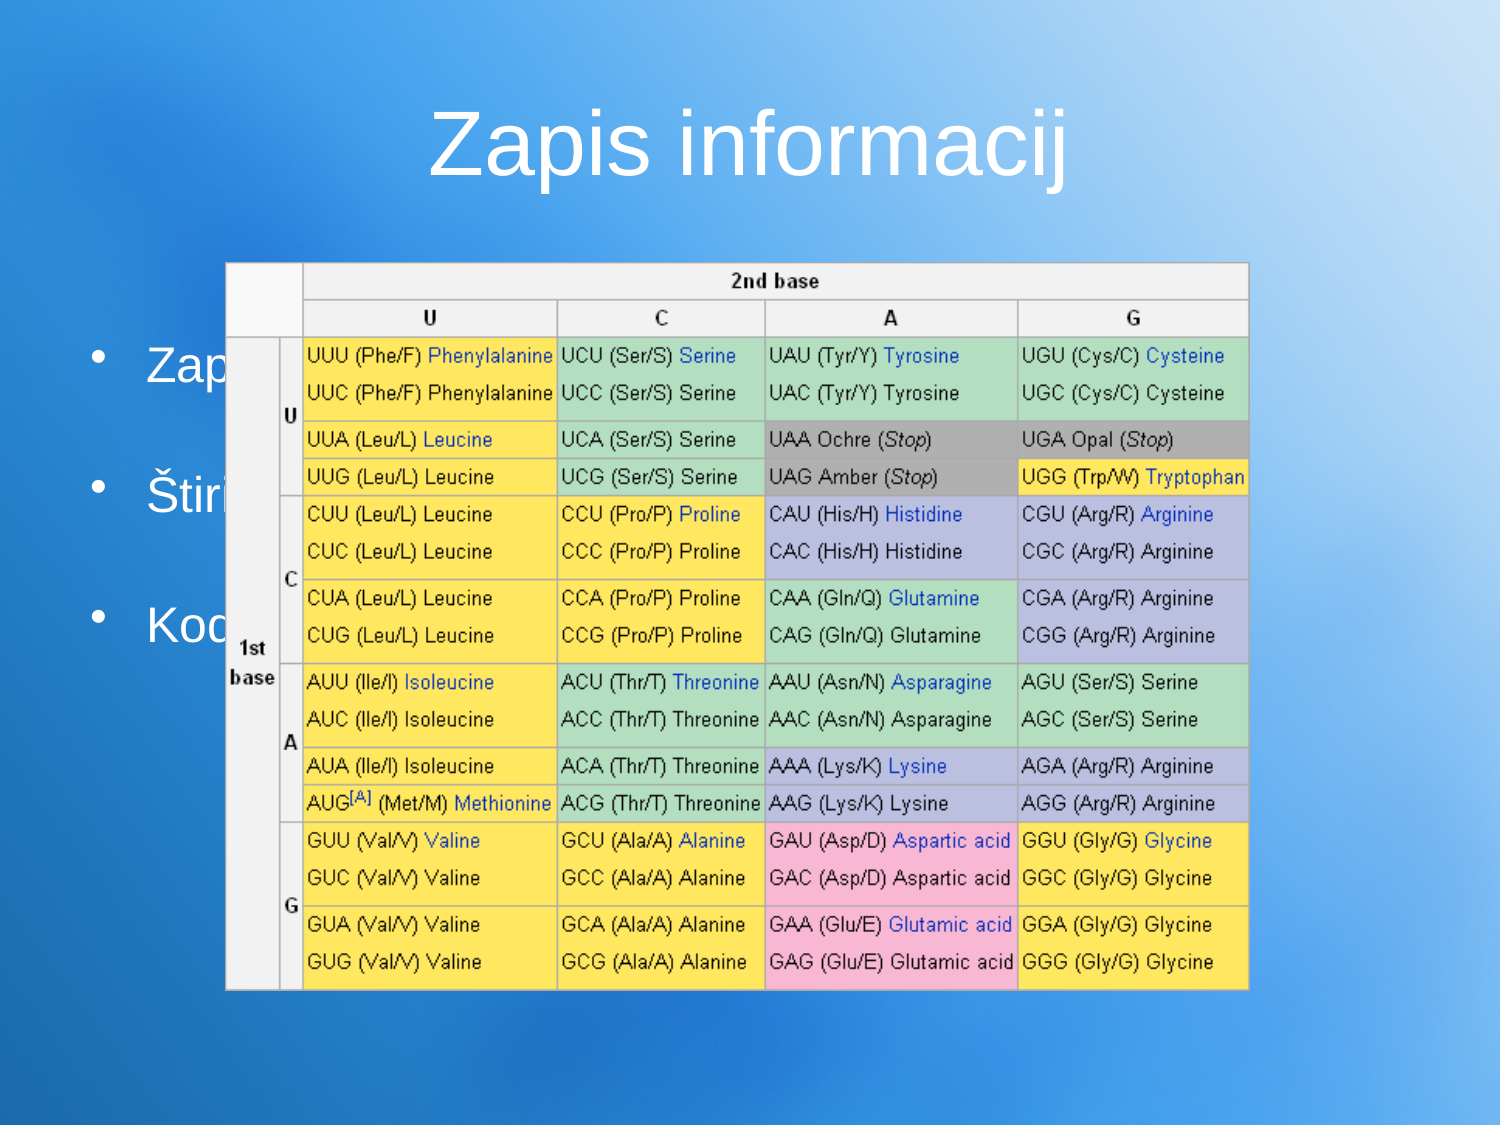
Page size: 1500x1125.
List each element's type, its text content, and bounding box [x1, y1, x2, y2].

picture [0, 0, 1500, 1125]
title Zapis informacij [75, 45, 1425, 233]
list Zaporedje baz Štiriški sistem (A, T, G, C, U) Kodogen - kodon - antikodon [75, 324, 225, 688]
